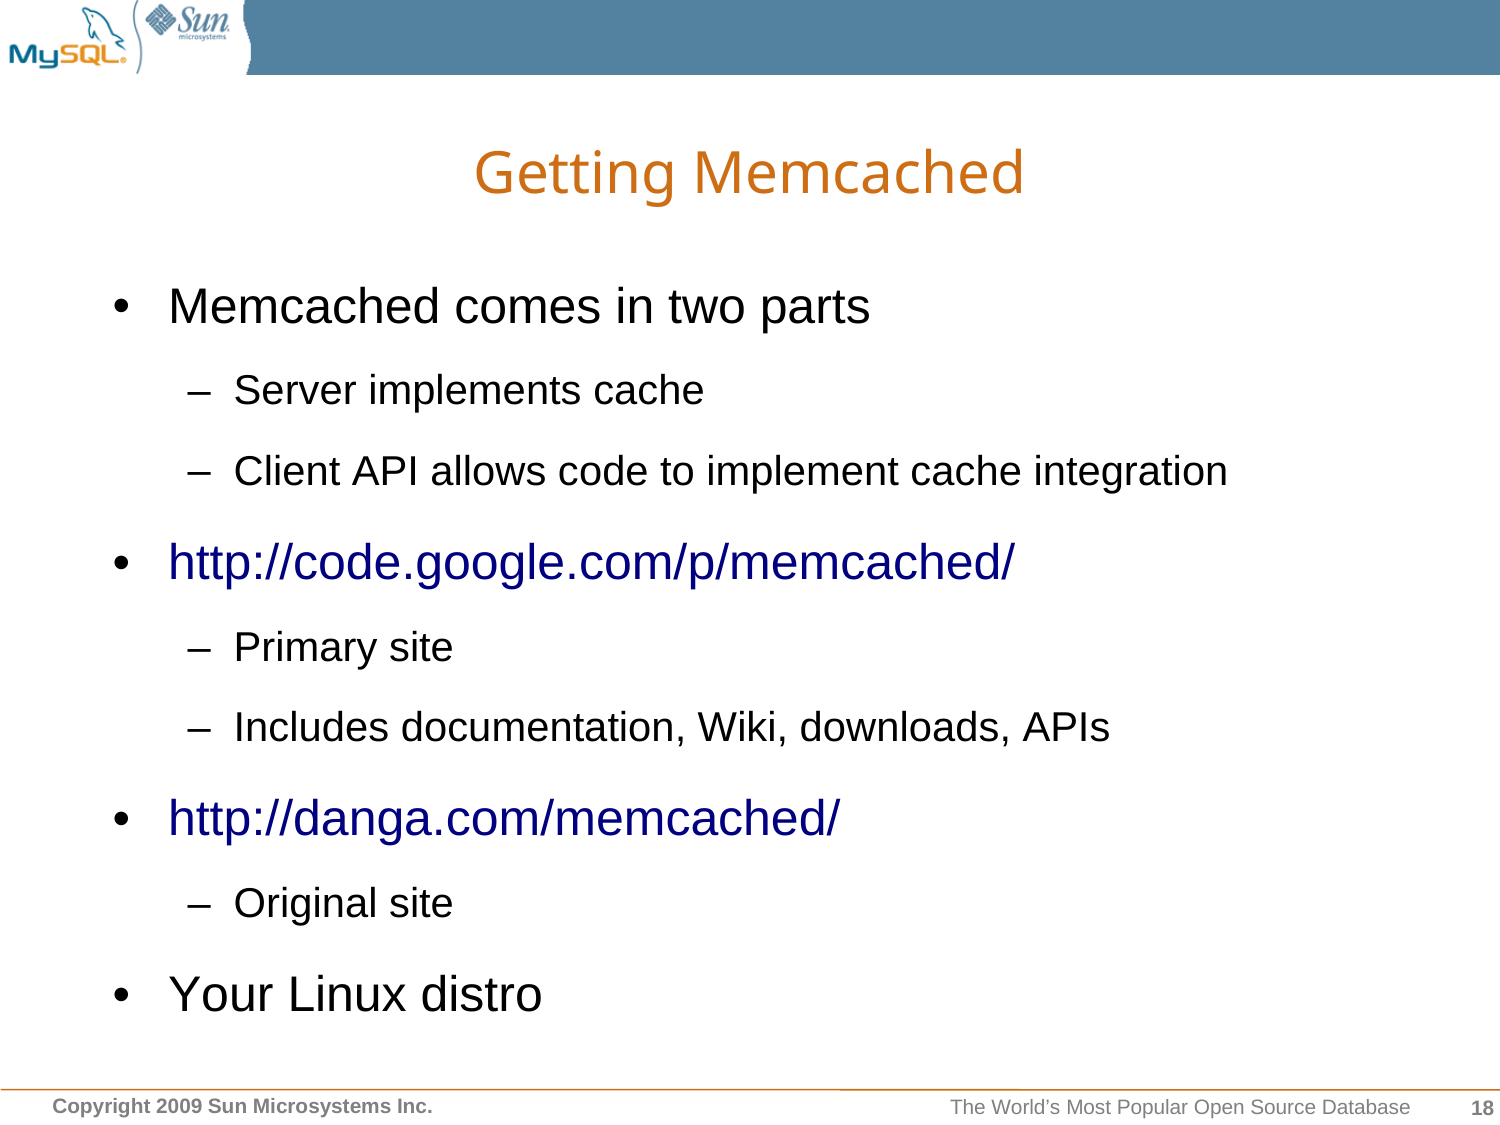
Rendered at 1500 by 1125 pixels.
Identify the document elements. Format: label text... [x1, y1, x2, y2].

list Memcached comes in two parts Server implements cache Client API allows code to implement cache integration http://code.google.com/p/memcached/ Primary site Includes documentation, Wiki, downloads, APIs http://danga.com/memcached/ Original site Your Linux distro [112, 249, 1387, 1113]
picture [0, 0, 1500, 75]
title Getting Memcached [0, 87, 1500, 225]
